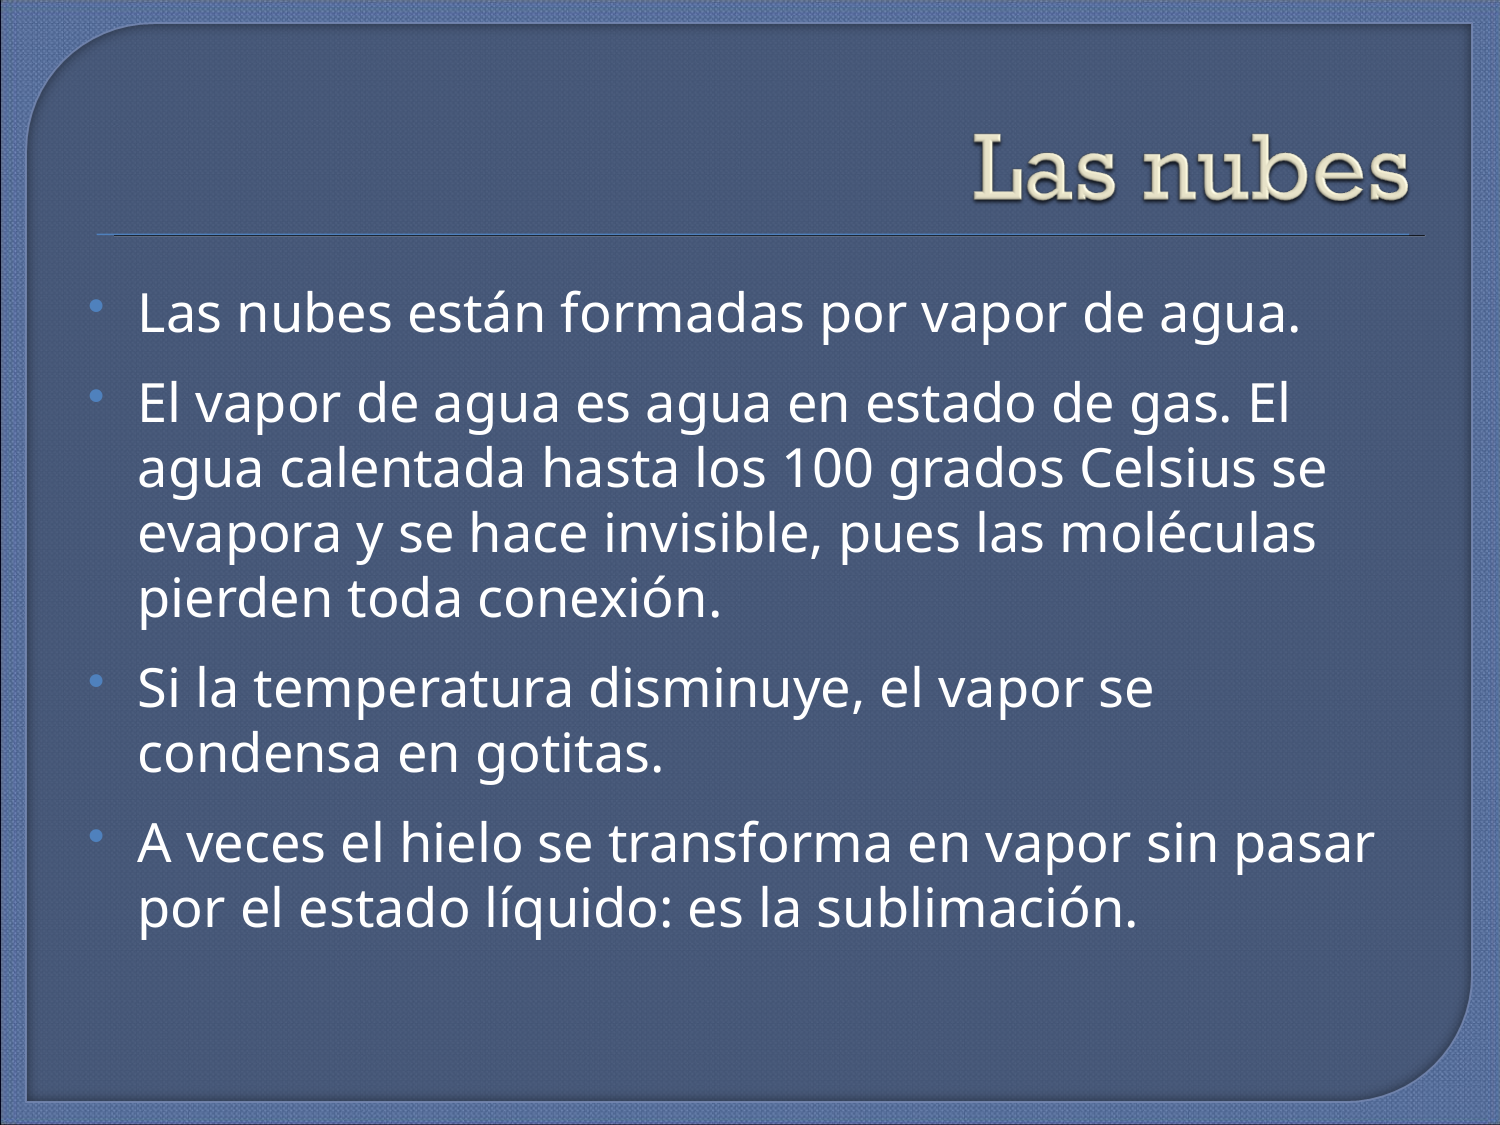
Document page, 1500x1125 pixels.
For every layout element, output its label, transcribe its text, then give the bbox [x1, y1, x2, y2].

picture [0, 0, 1500, 1125]
text_box [73, 40, 1476, 233]
list Las nubes están formadas por vapor de agua. El vapor de agua es agua en estado de gas. El agua calentada hasta los 100 grados Celsius se evapora y se hace invisible, pues las moléculas pierden toda conexión. Si la temperatura disminuye, el vapor se condensa en gotitas. A veces el hielo se transforma en vapor sin pasar por el estado líquido: es la sublimación. [75, 270, 1426, 1013]
